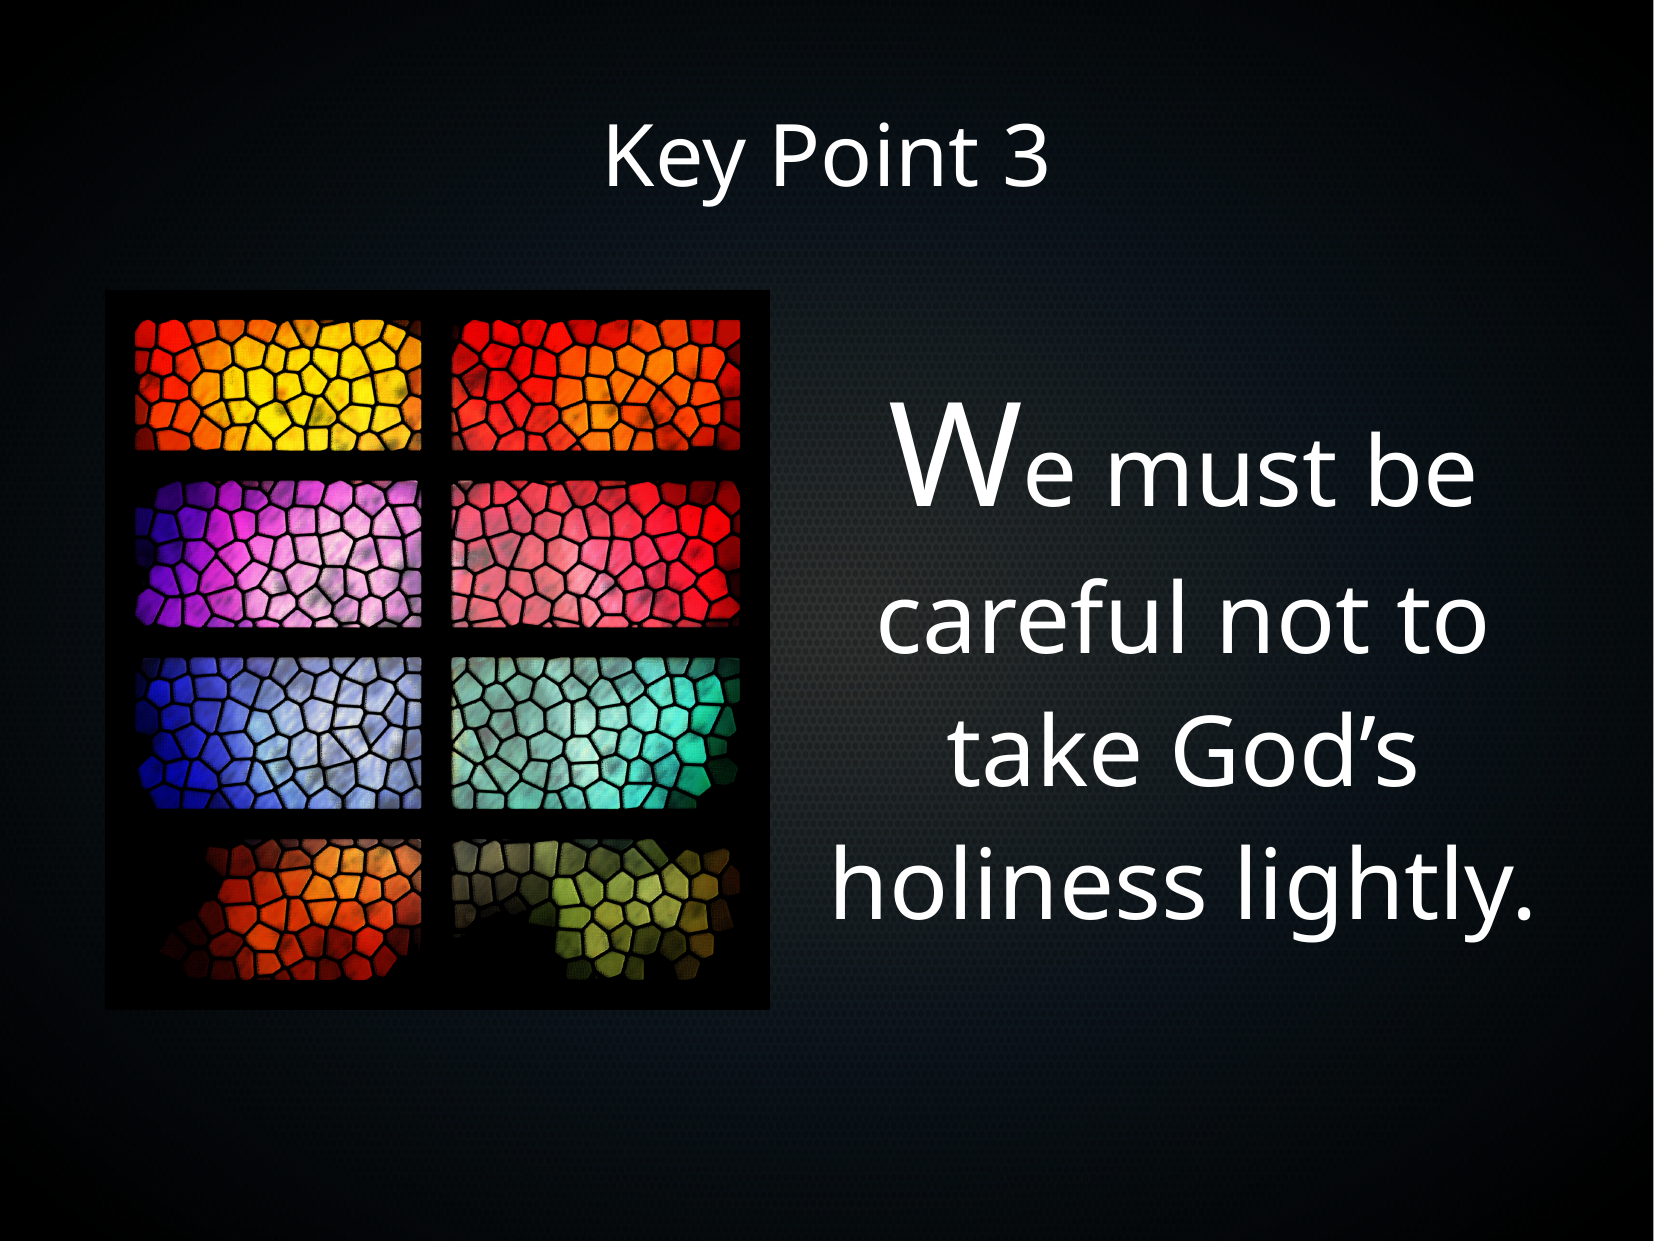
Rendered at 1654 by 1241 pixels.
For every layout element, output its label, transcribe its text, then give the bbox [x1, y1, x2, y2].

list We must be careful not to take God’s holiness lightly. [828, 290, 1539, 1010]
picture [0, 0, 1654, 1241]
title Key Point 3 [82, 49, 1571, 257]
